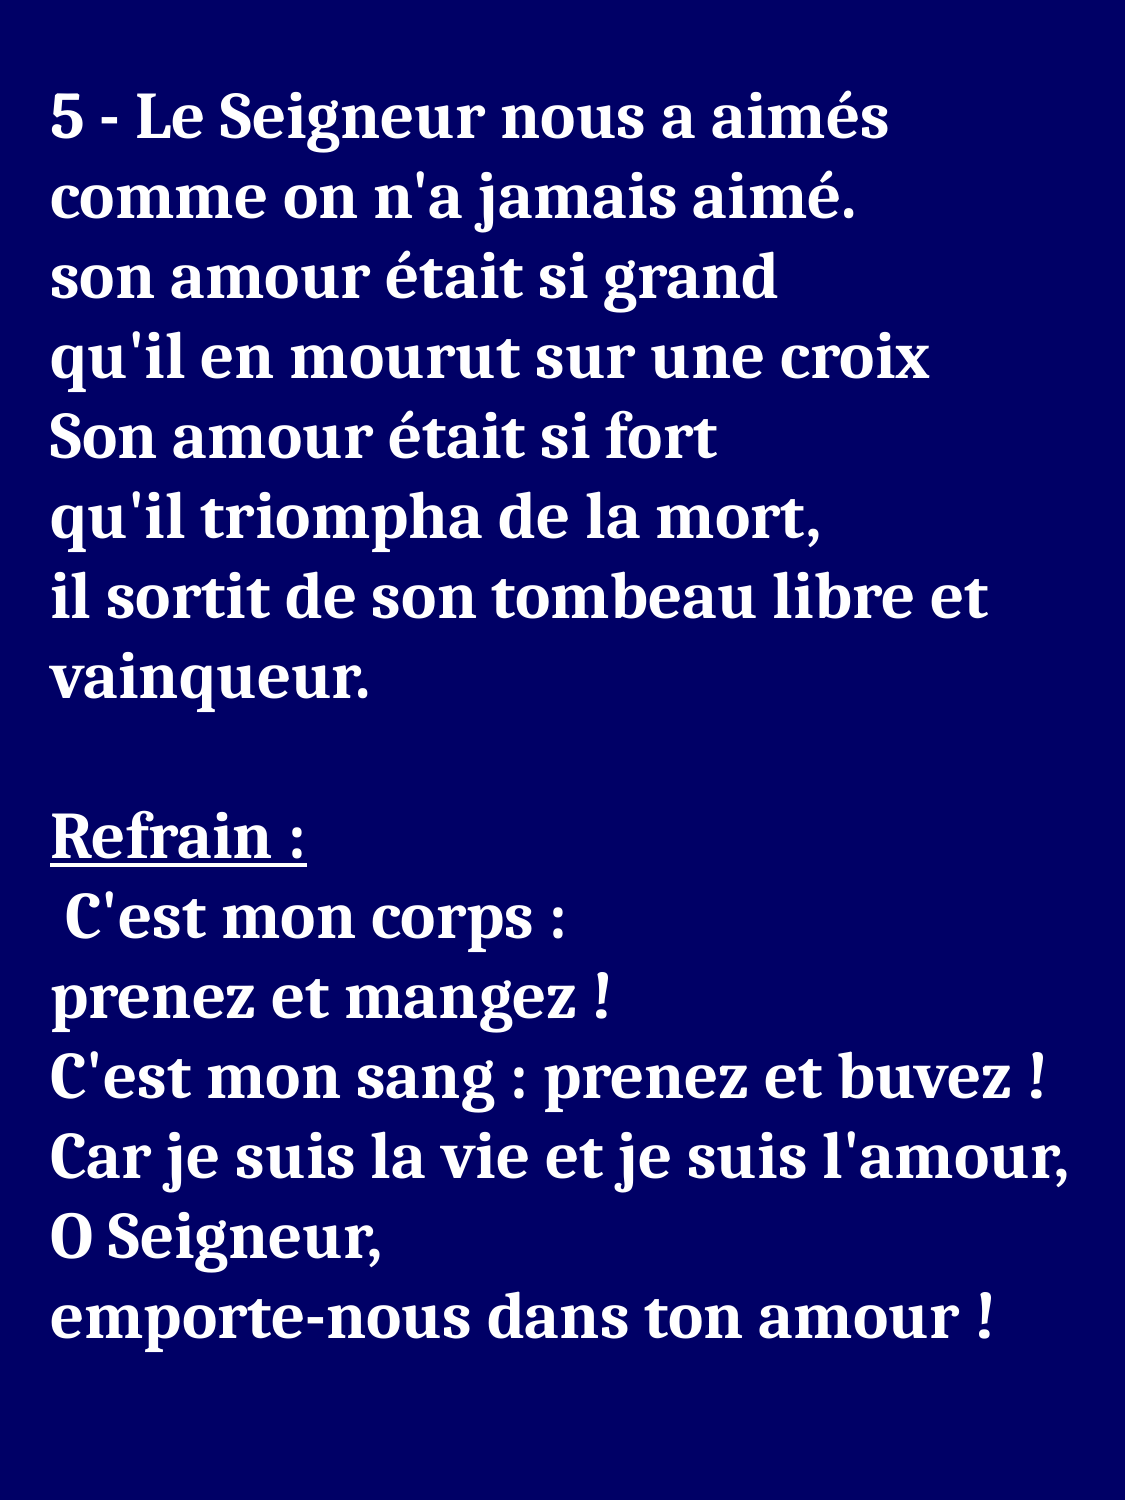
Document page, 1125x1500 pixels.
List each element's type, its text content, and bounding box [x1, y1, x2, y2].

text_box 5 - Le Seigneur nous a aimés comme on n'a jamais aimé. son amour était si grand qu'il en mourut sur une croix Son amour était si fort qu'il triompha de la mort, il sortit de son tombeau libre et vainqueur. Refrain : C'est mon corps : prenez et mangez ! C'est mon sang : prenez et buvez ! Car je suis la vie et je suis l'amour, O Seigneur, emporte-nous dans ton amour ! [35, 64, 1125, 1118]
